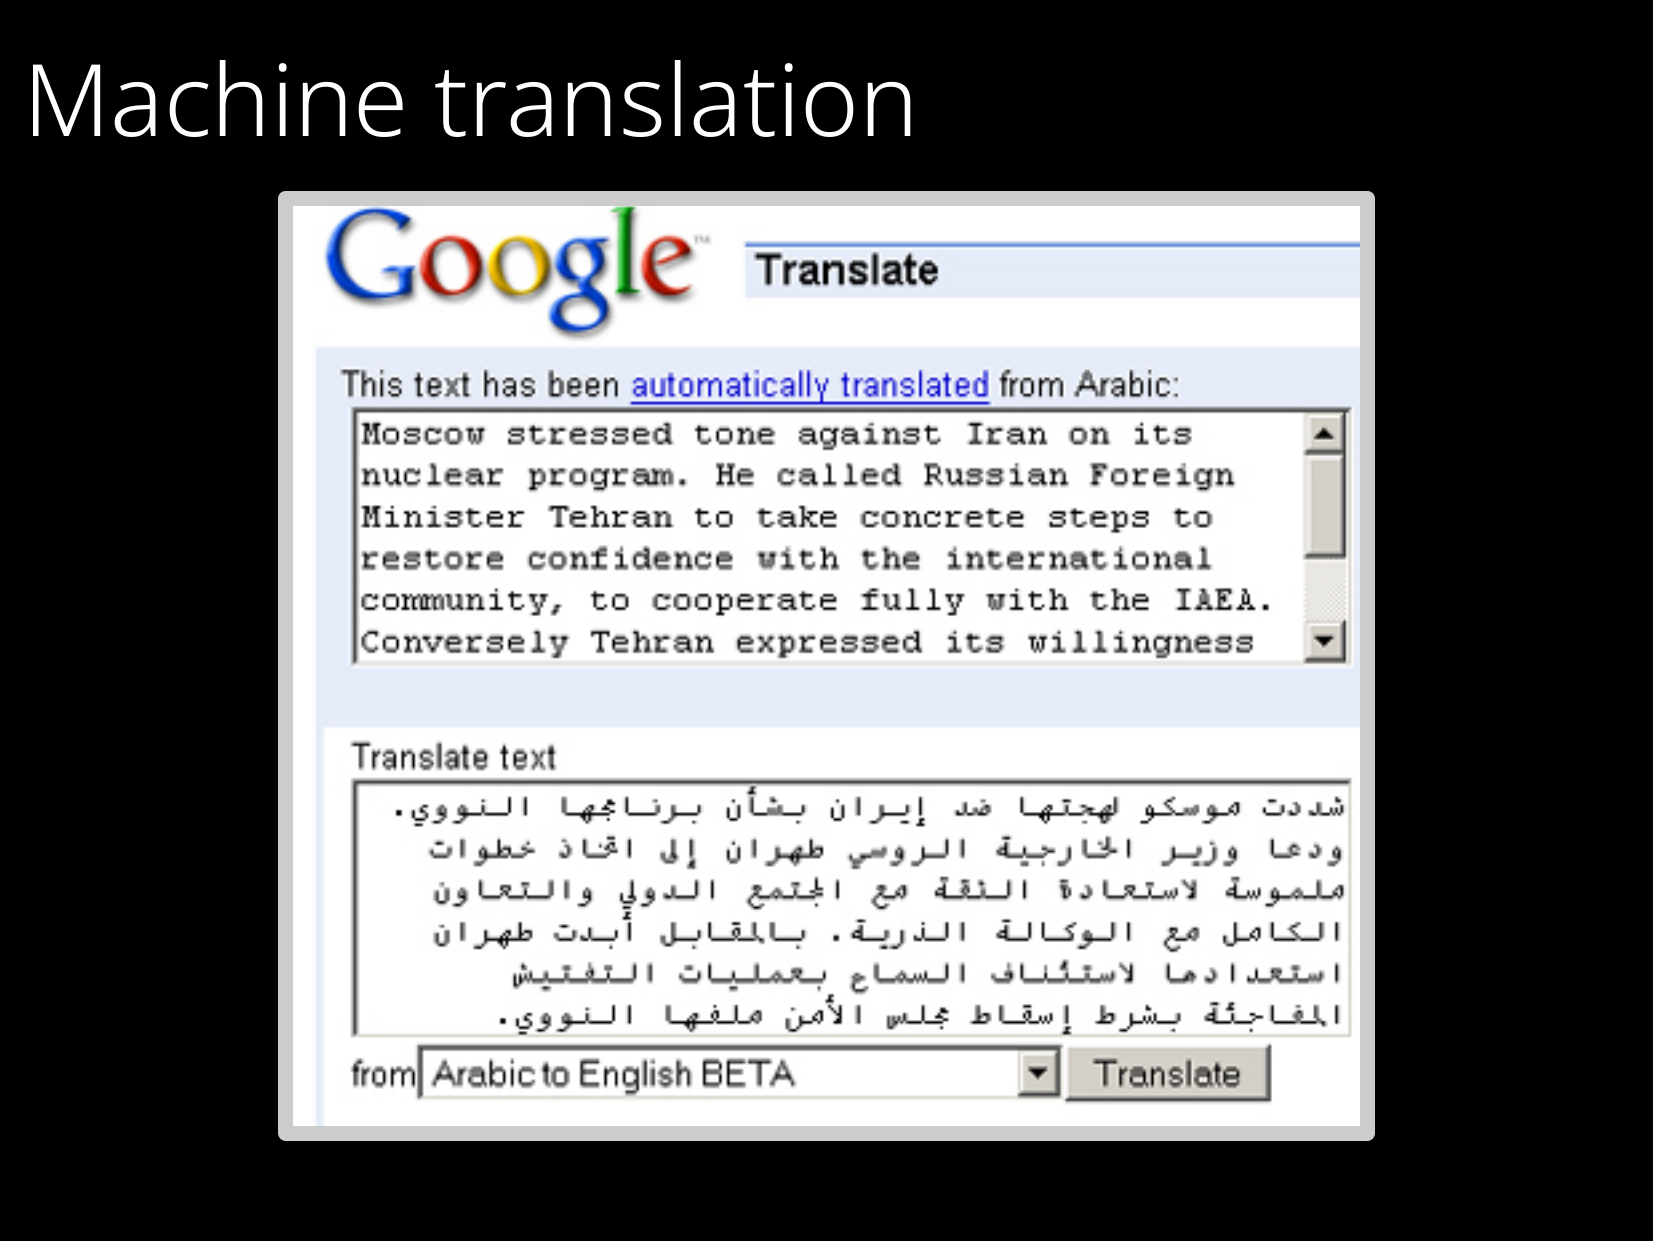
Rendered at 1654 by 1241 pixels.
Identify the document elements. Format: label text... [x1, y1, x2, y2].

picture [293, 205, 1360, 1126]
title Machine translation [23, 25, 1630, 171]
